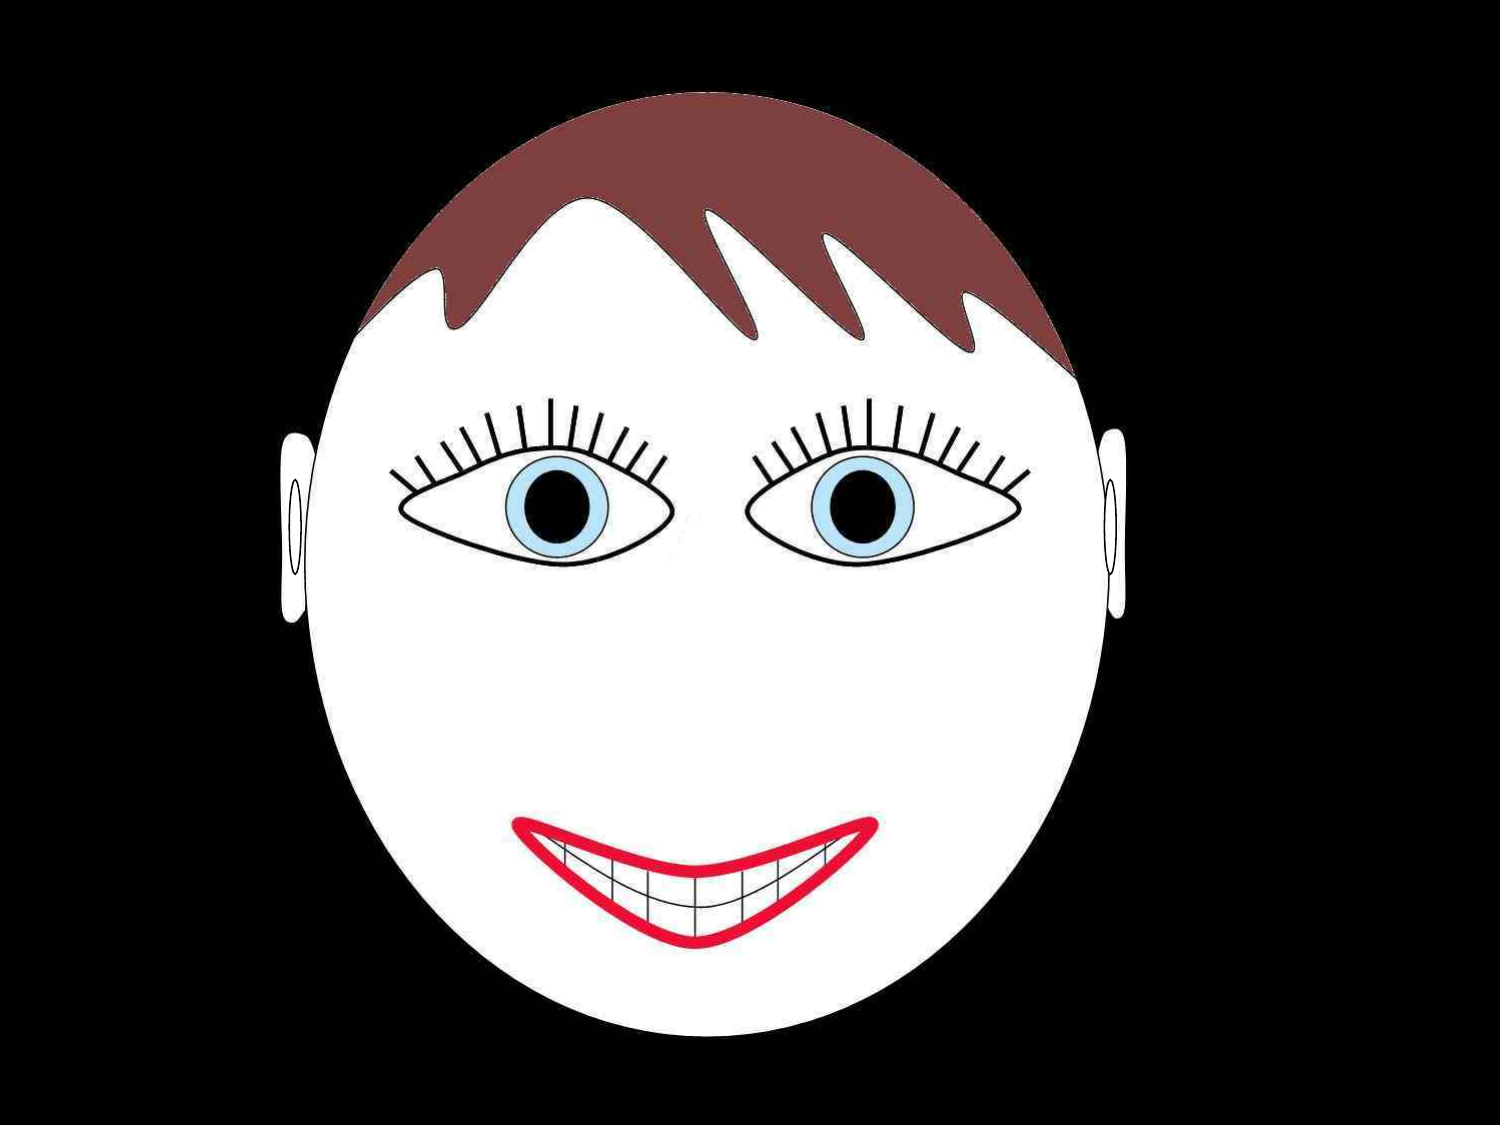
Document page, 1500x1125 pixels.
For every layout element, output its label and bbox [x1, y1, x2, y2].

picture [277, 90, 1132, 1040]
text_box [1104, 479, 1117, 575]
text_box [289, 479, 302, 575]
